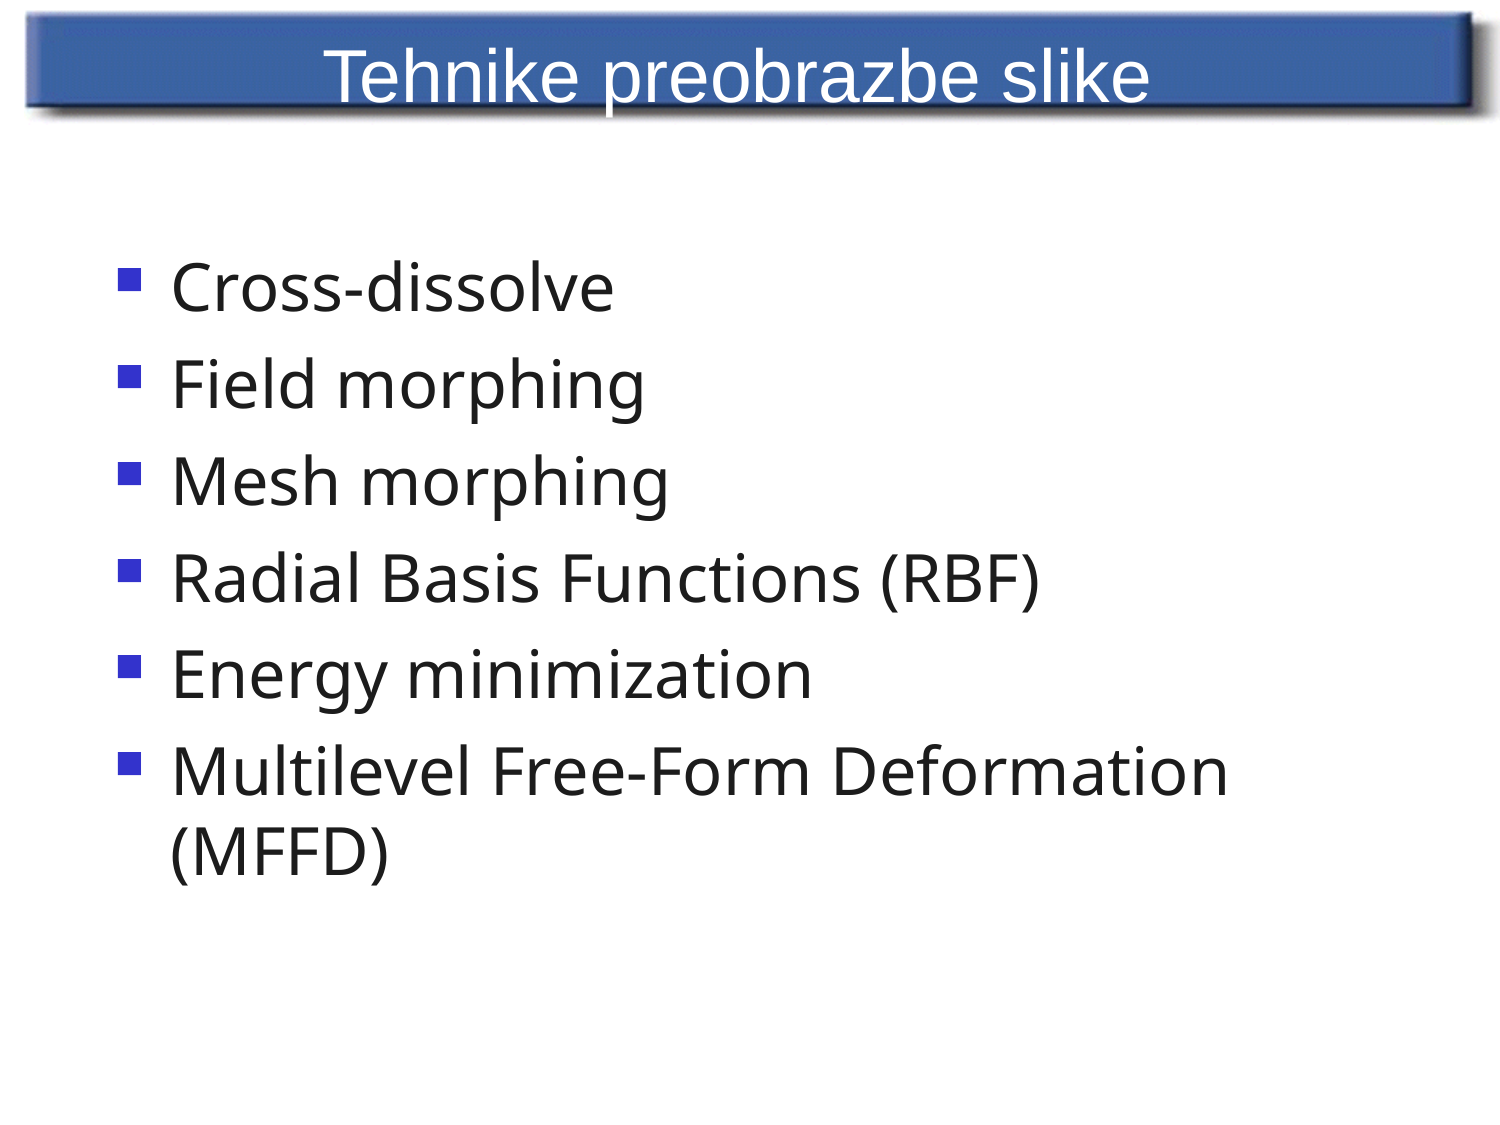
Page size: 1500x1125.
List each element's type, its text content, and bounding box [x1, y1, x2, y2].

picture [24, 9, 74, 125]
list Cross-dissolve Field morphing Mesh morphing Radial Basis Functions (RBF) Energy minimization Multilevel Free-Form Deformation (MFFD) [99, 237, 1438, 913]
title Tehnike preobrazbe slike [74, 0, 1400, 125]
picture [1400, 9, 1500, 125]
